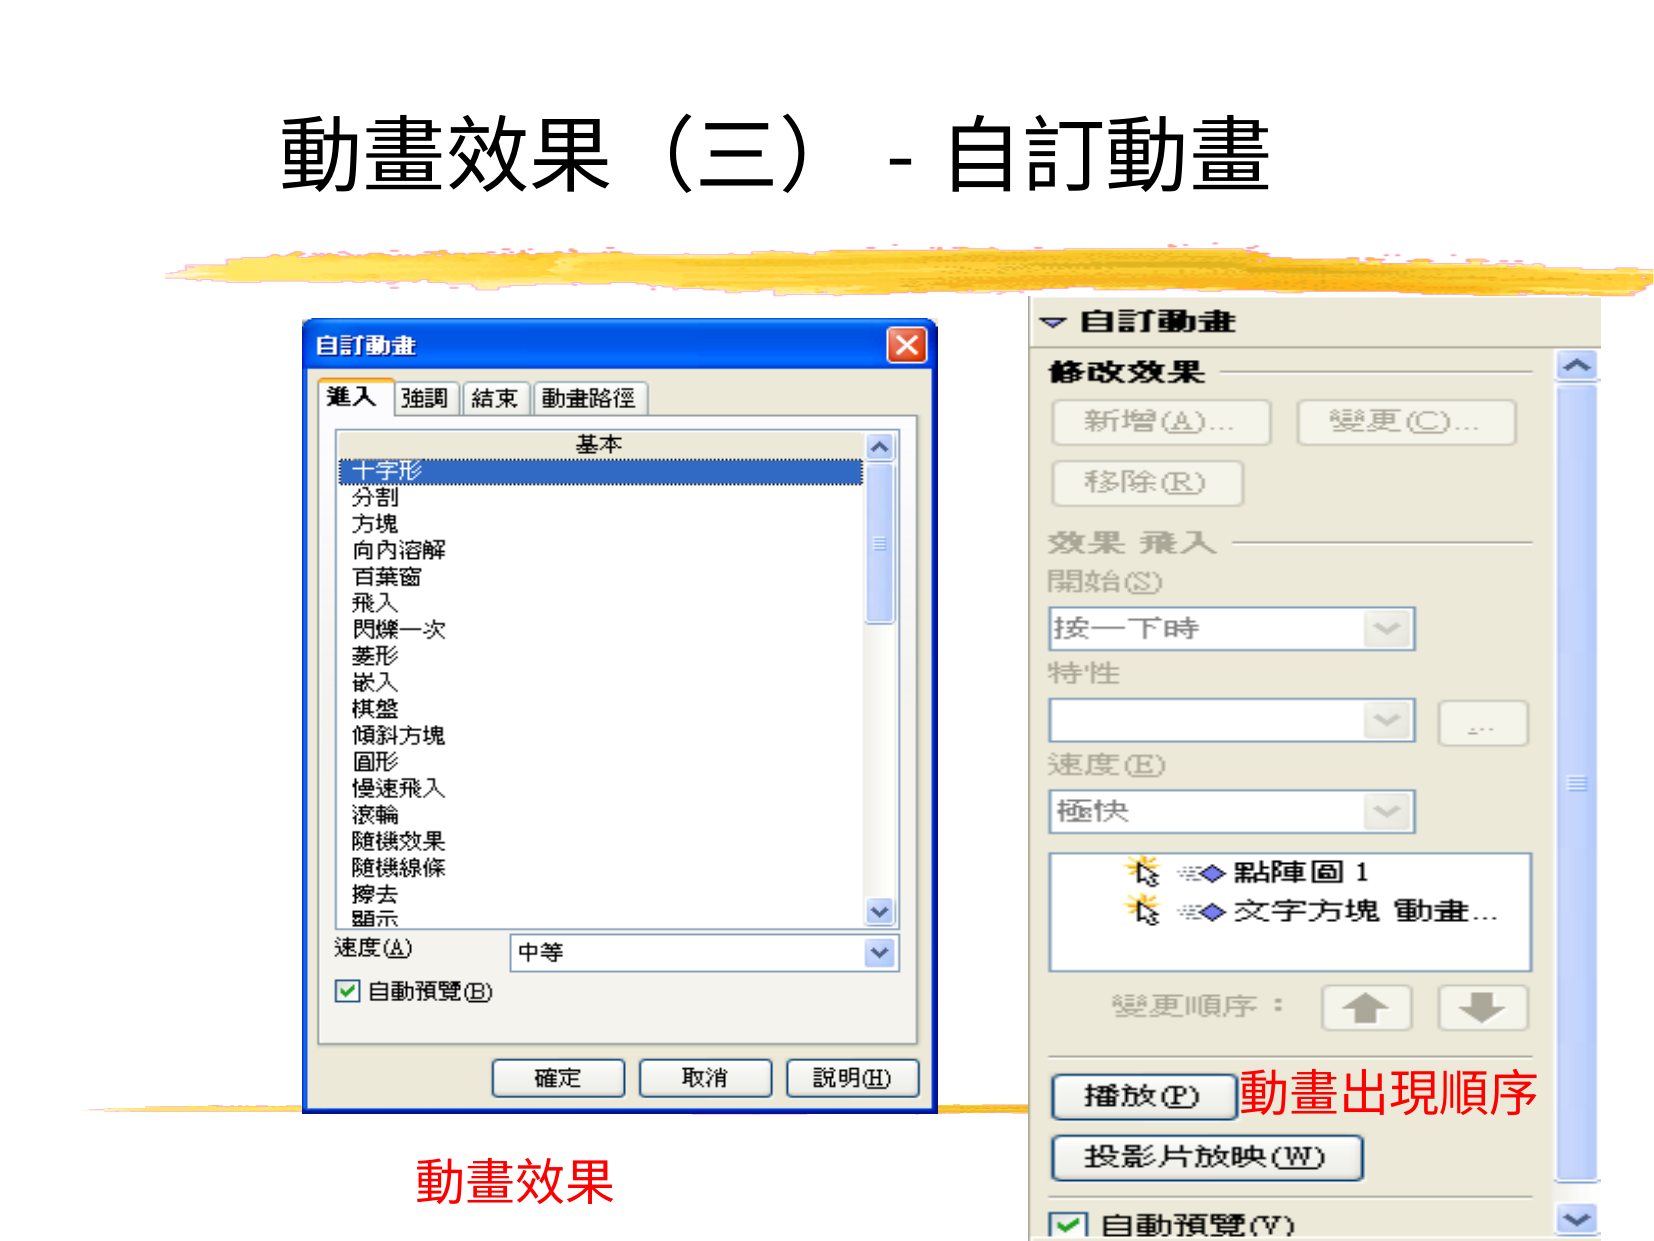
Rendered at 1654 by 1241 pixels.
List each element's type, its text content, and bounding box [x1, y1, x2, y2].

chart [1028, 296, 1601, 1241]
text_box 動畫出現順序 [1239, 1048, 1540, 1099]
picture [82, 318, 1028, 1117]
title 動畫效果（三）-自訂動畫 [73, 39, 1479, 249]
picture [165, 237, 1654, 308]
text_box 動畫效果 [415, 1136, 623, 1187]
